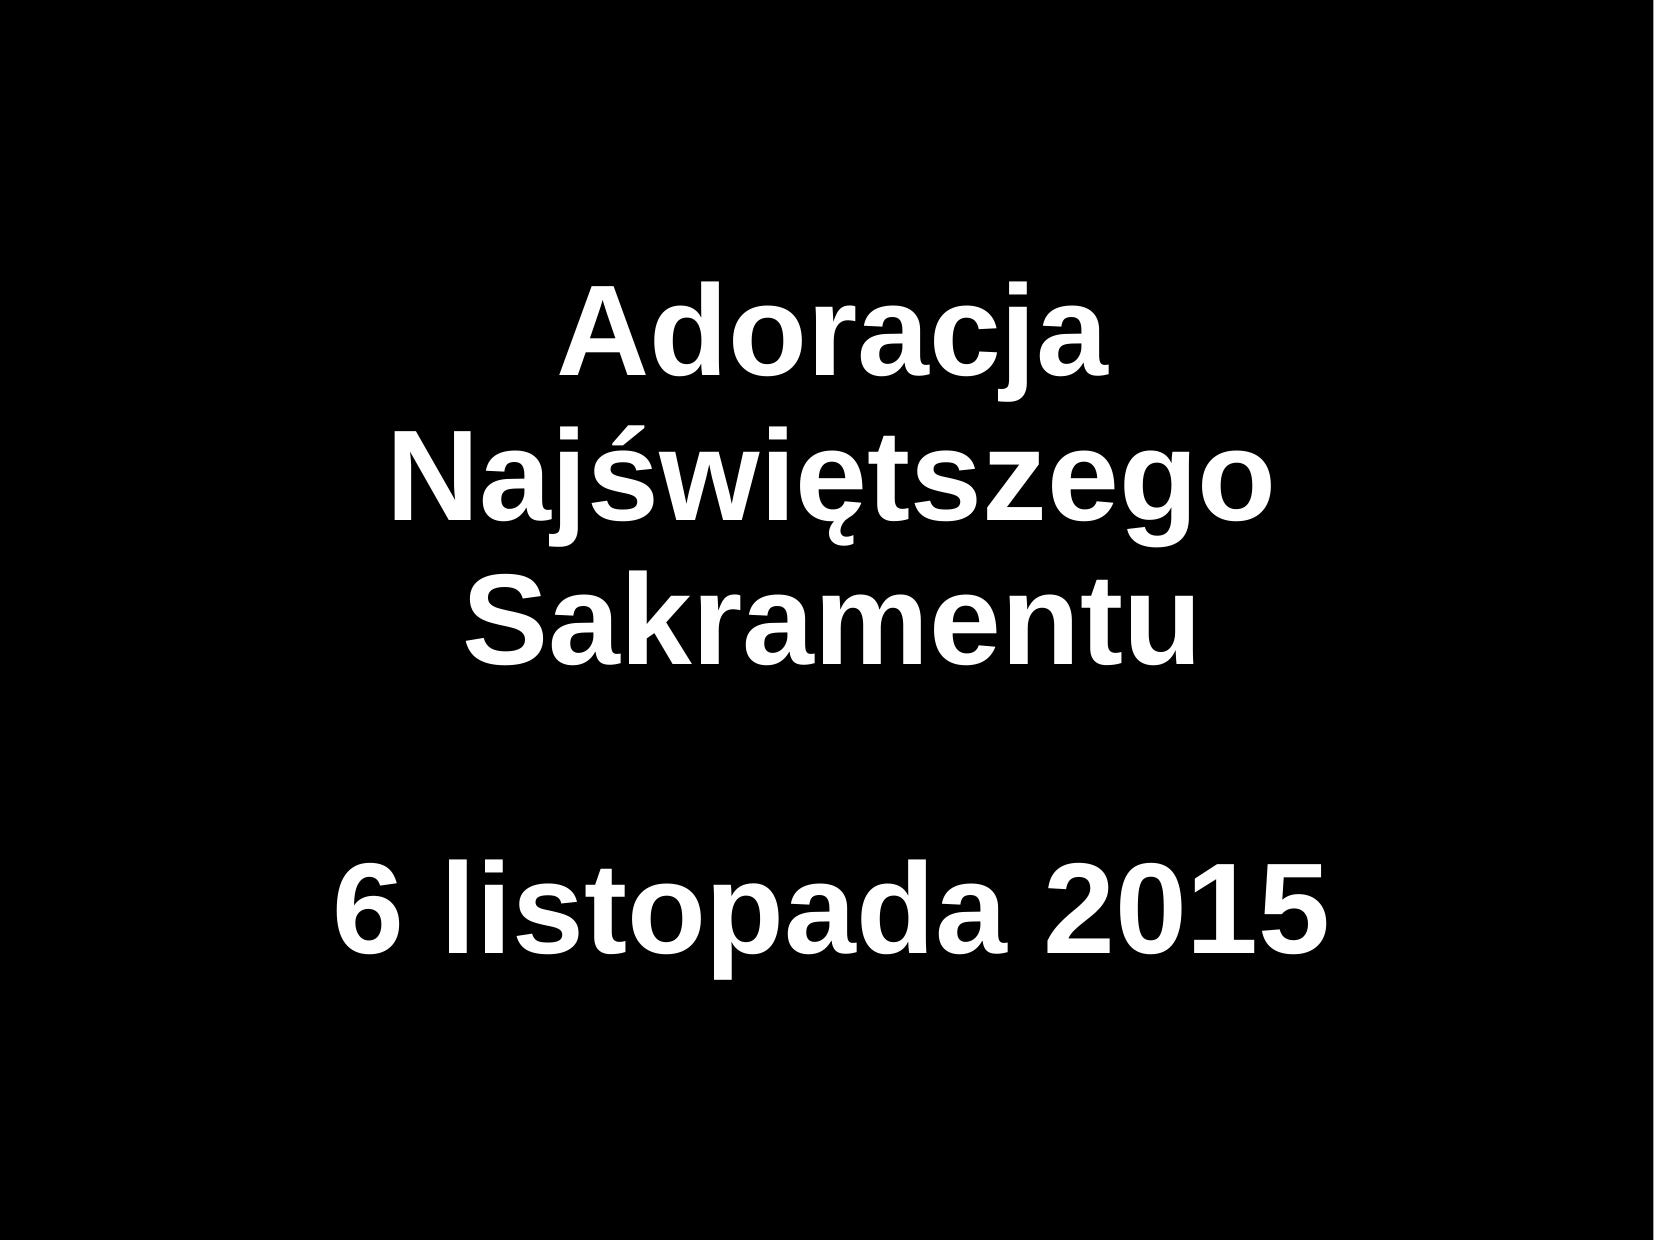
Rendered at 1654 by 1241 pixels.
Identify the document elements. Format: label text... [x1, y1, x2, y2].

subtitle Adoracja Najświętszego Sakramentu 6 listopada 2015 [47, 47, 1619, 1193]
